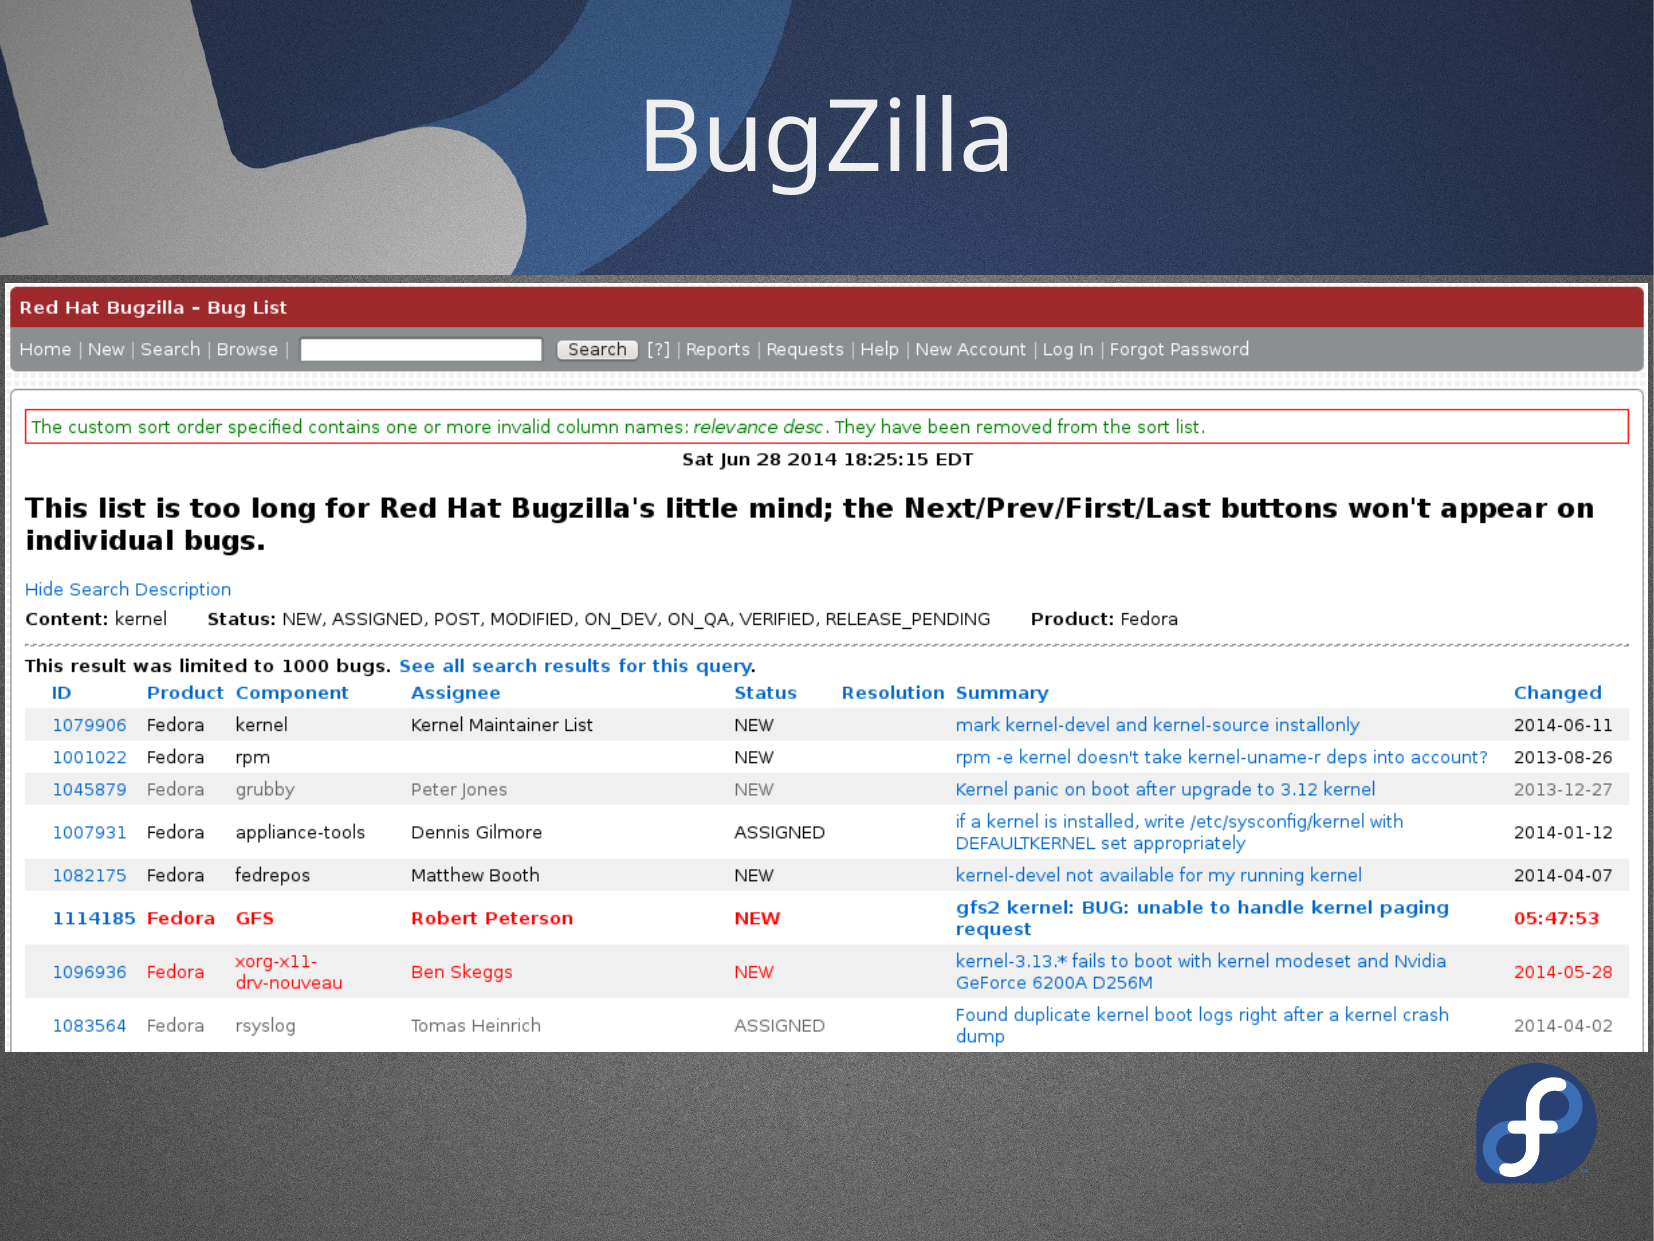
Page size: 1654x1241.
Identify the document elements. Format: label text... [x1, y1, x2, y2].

picture [0, 0, 1654, 1241]
title BugZilla [88, 29, 1565, 237]
